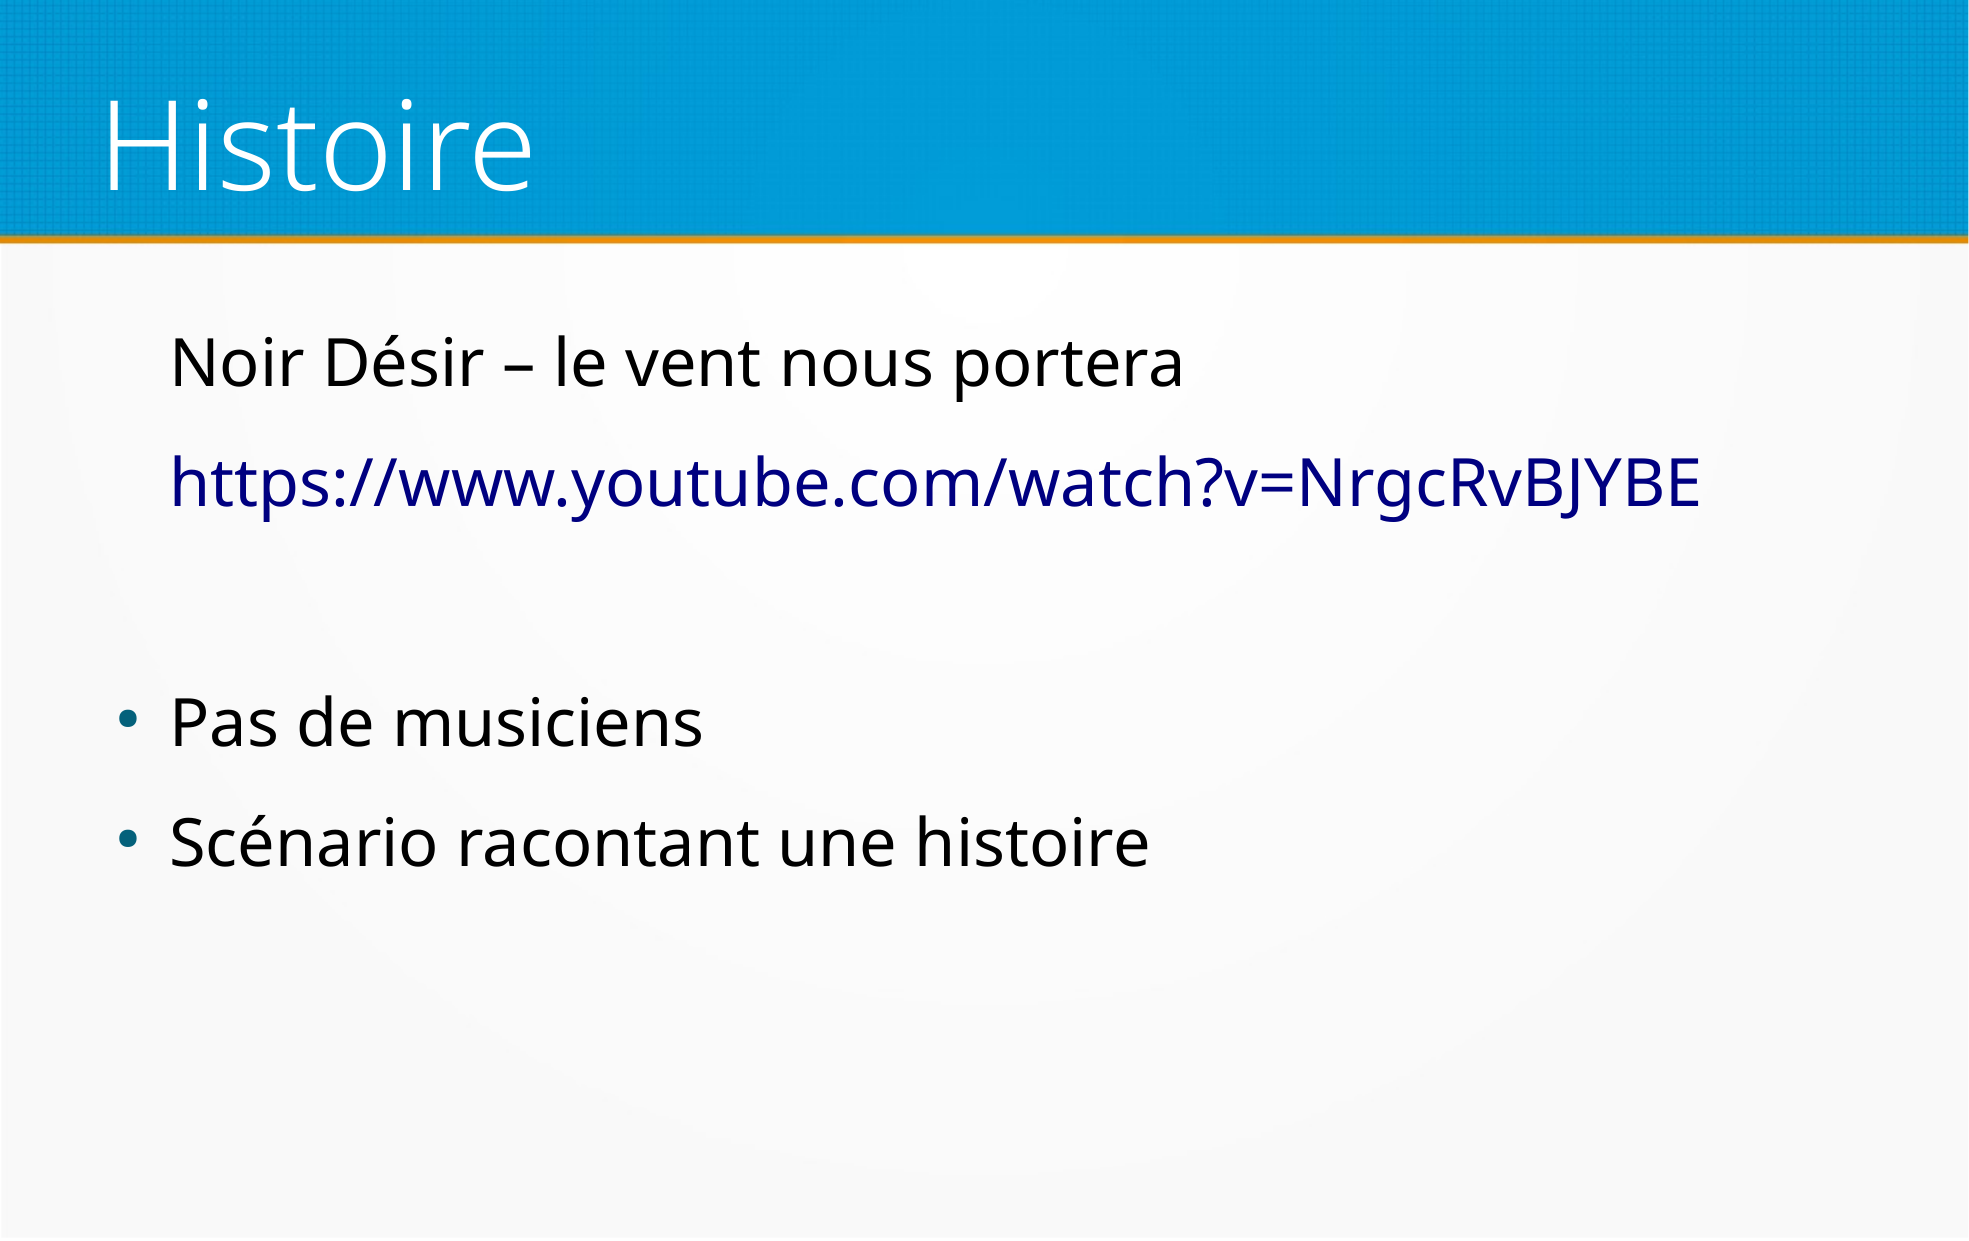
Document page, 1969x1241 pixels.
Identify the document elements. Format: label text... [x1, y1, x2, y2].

list Noir Désir – le vent nous portera https://www.youtube.com/watch?v=NrgcRvBJYBE Pas de musiciens Scénario racontant une histoire [98, 315, 1861, 1081]
title Histoire [98, 19, 1870, 227]
picture [0, 233, 1969, 1241]
